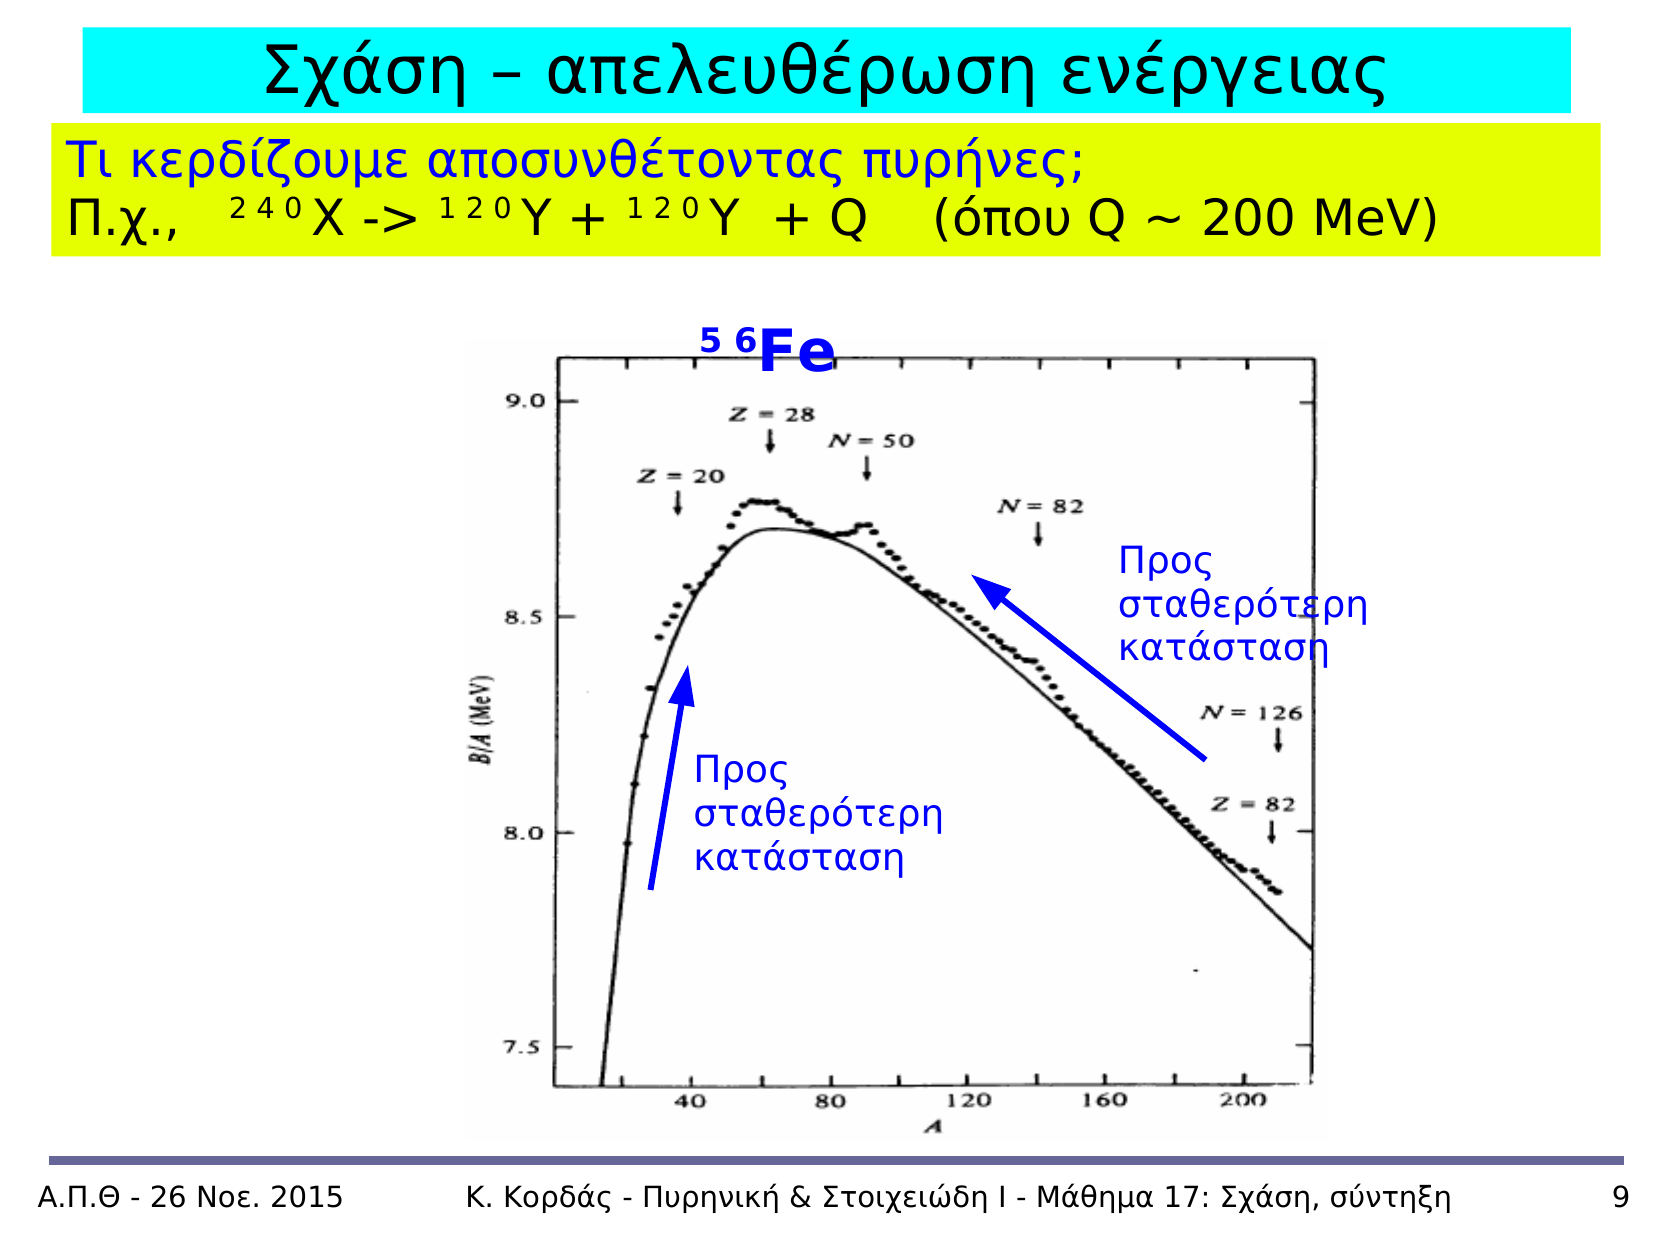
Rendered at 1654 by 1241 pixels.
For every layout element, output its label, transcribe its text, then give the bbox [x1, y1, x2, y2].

text_box 5 6Fe [684, 310, 882, 423]
text_box Προς σταθερότερη κατάσταση [1103, 531, 1479, 679]
text_box Προς σταθερότερη κατάσταση [678, 740, 1054, 888]
title Σχάση – απελευθέρωση ενέργειας [82, 27, 1571, 114]
text_box Τι κερδίζουμε αποσυνθέτοντας πυρήνες; Π.χ., 2 4 0 Χ -> 1 2 0 Υ + 1 2 0 Υ + Q (όπου Q ~ 200 MeV) [51, 123, 1601, 257]
picture [465, 331, 1328, 1142]
